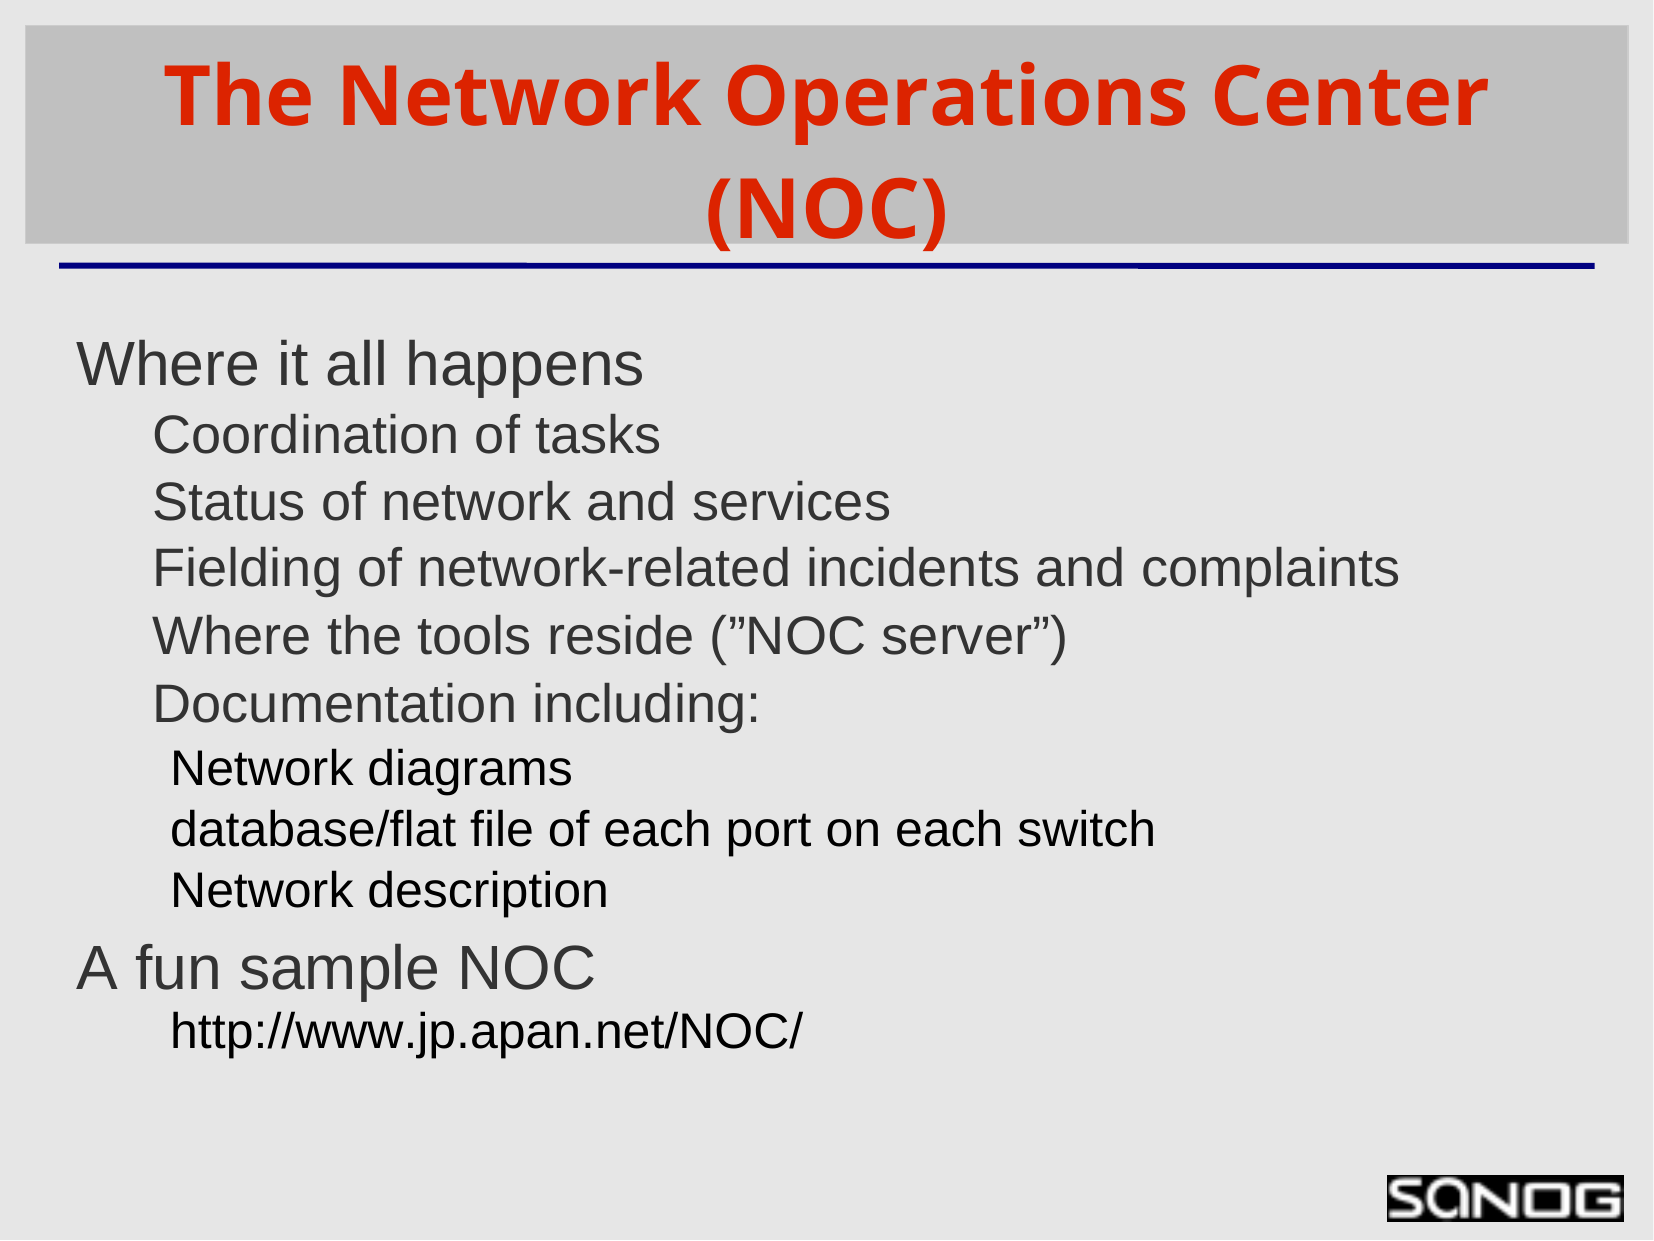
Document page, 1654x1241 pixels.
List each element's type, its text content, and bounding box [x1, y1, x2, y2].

list Where it all happens Coordination of tasks Status of network and services Fielding of network-related incidents and complaints Where the tools reside (”NOC server”)‏ Documentation including: Network diagrams database/flat file of each port on each switch Network description A fun sample NOC http://www.jp.apan.net/NOC/ [59, 322, 1595, 1230]
picture [1595, 1175, 1624, 1222]
title The Network Operations Center (NOC)‏ [121, 46, 1534, 254]
